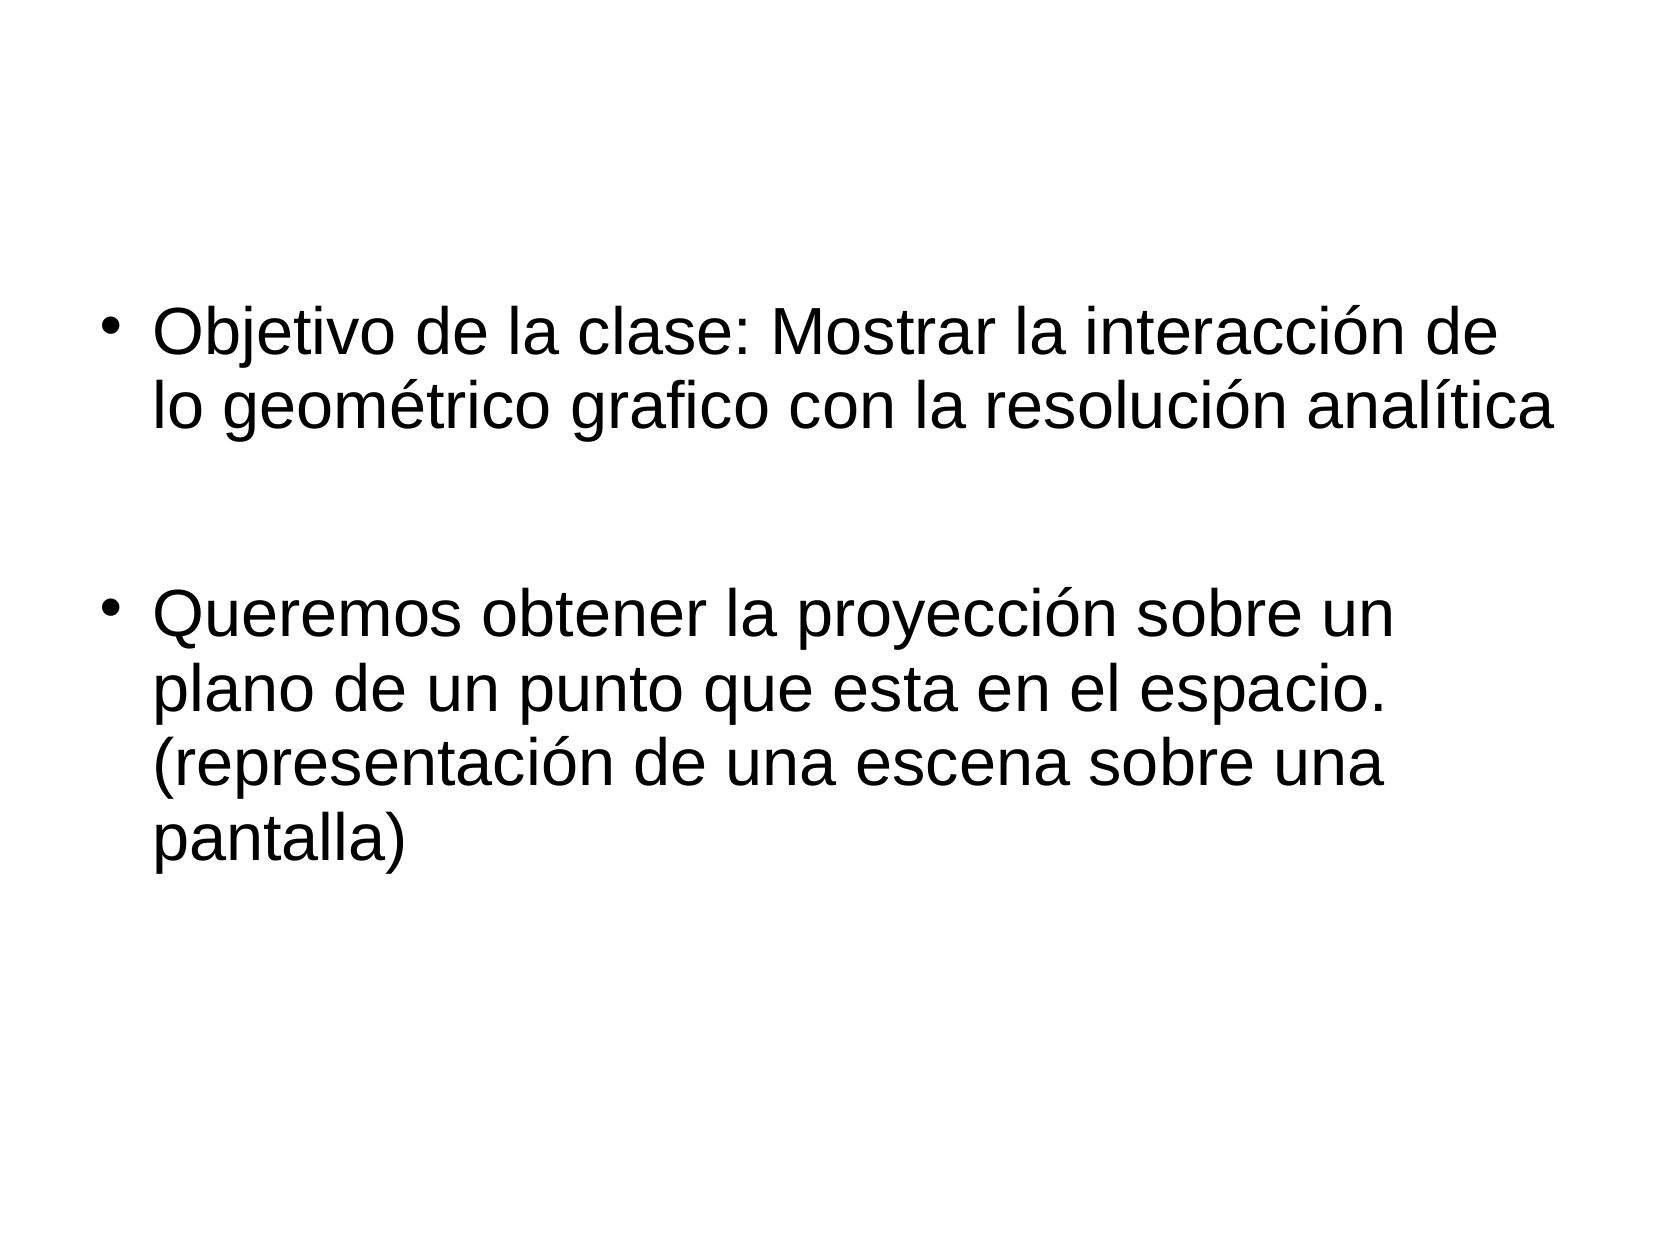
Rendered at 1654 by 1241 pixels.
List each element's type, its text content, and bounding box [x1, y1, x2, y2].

list Objetivo de la clase: Mostrar la interacción de lo geométrico grafico con la resolución analítica Queremos obtener la proyección sobre un plano de un punto que esta en el espacio. (representación de una escena sobre una pantalla) [82, 290, 1571, 1010]
